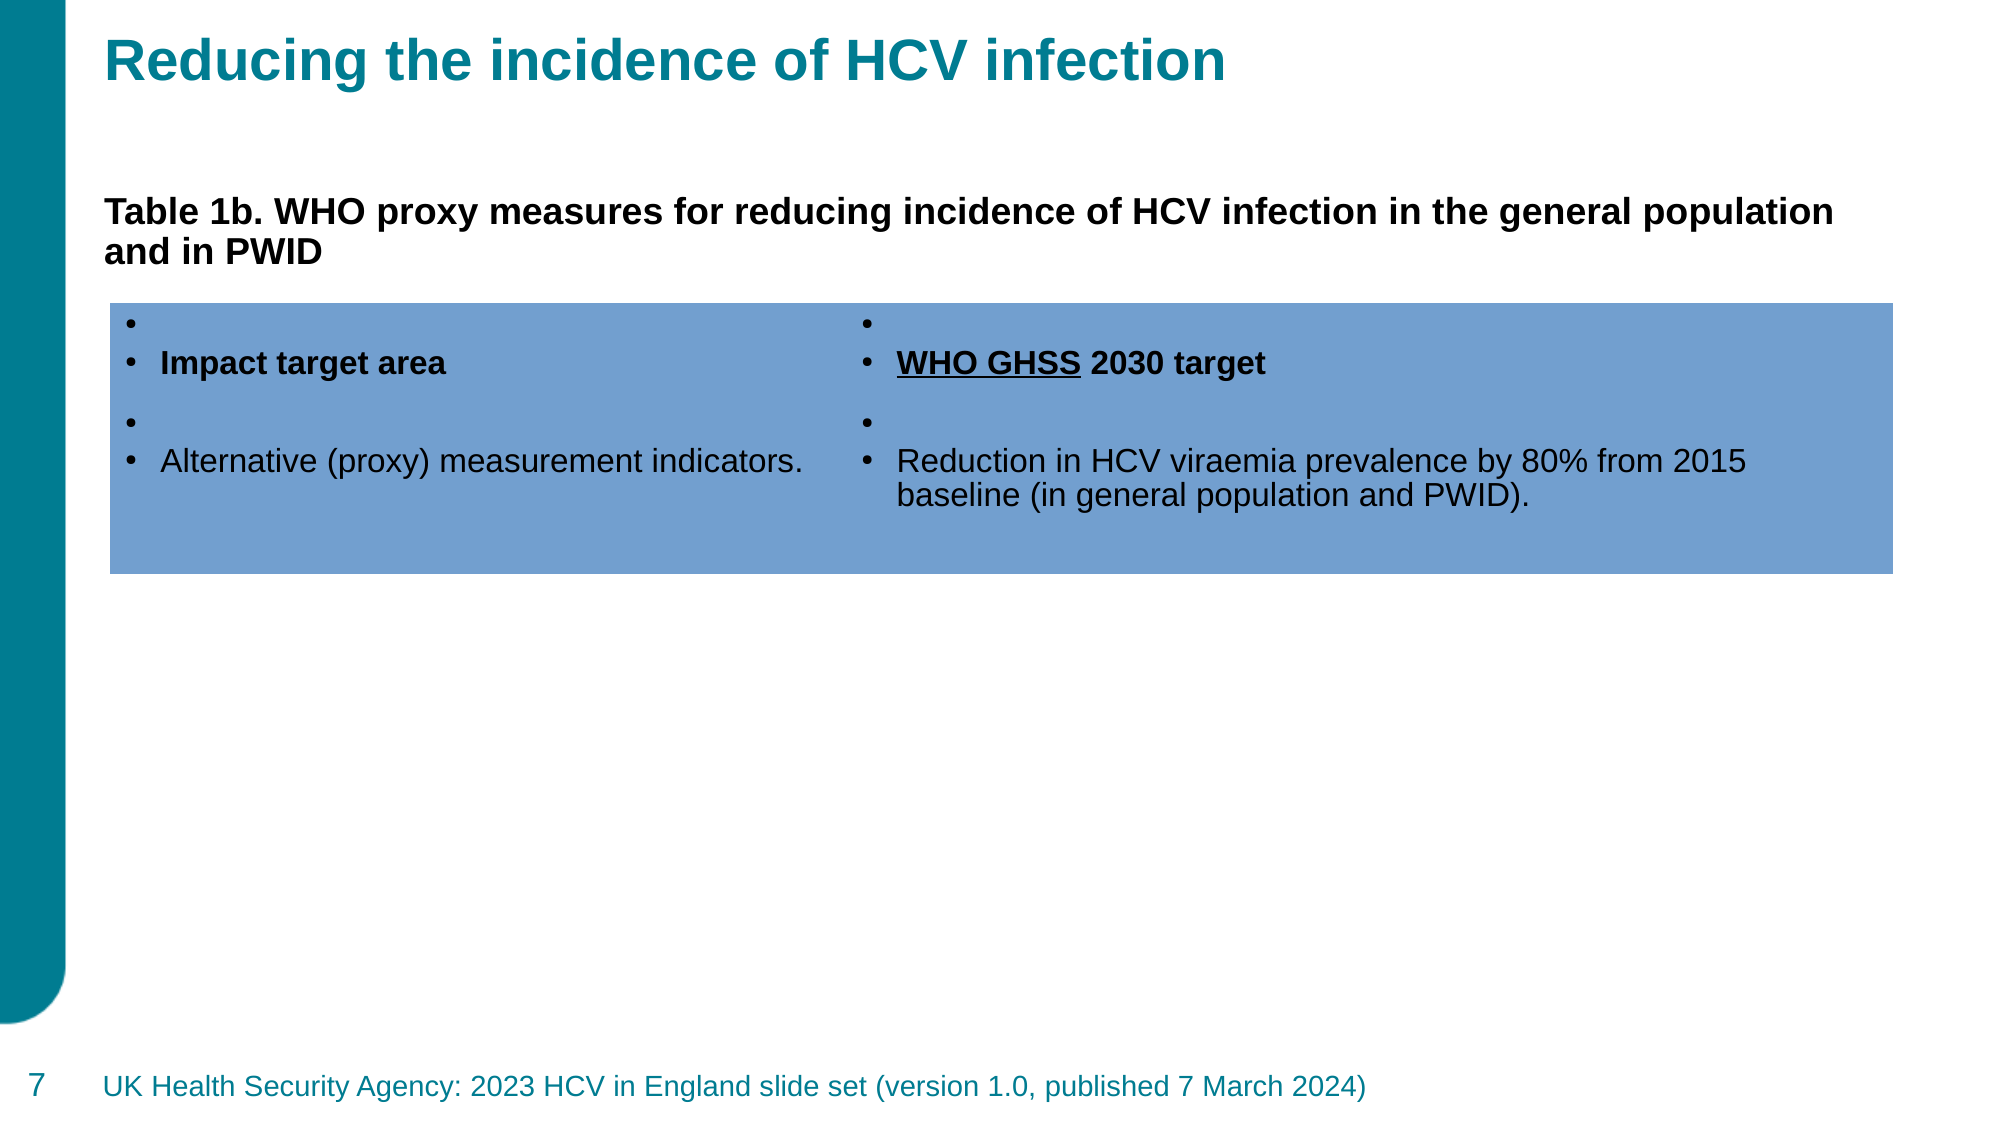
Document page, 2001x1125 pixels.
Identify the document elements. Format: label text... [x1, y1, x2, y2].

title Reducing the incidence of HCV infection [89, 22, 1914, 103]
text_box [12, 1056, 87, 1115]
list Table 1b. WHO proxy measures for reducing incidence of HCV infection in the general population and in PWID [89, 184, 1914, 287]
text_box UK Health Security Agency: 2023 HCV in England slide set (version 1.0, published 7 March 2024) [87, 1054, 1730, 1115]
table_header Impact target area [110, 303, 846, 402]
table_cell Reduction in HCV viraemia prevalence by 80% from 2015 baseline (in general population and PWID). [846, 402, 1893, 574]
table_cell Alternative (proxy) measurement indicators. [110, 402, 846, 574]
table_header WHO GHSS 2030 target [846, 303, 1893, 402]
